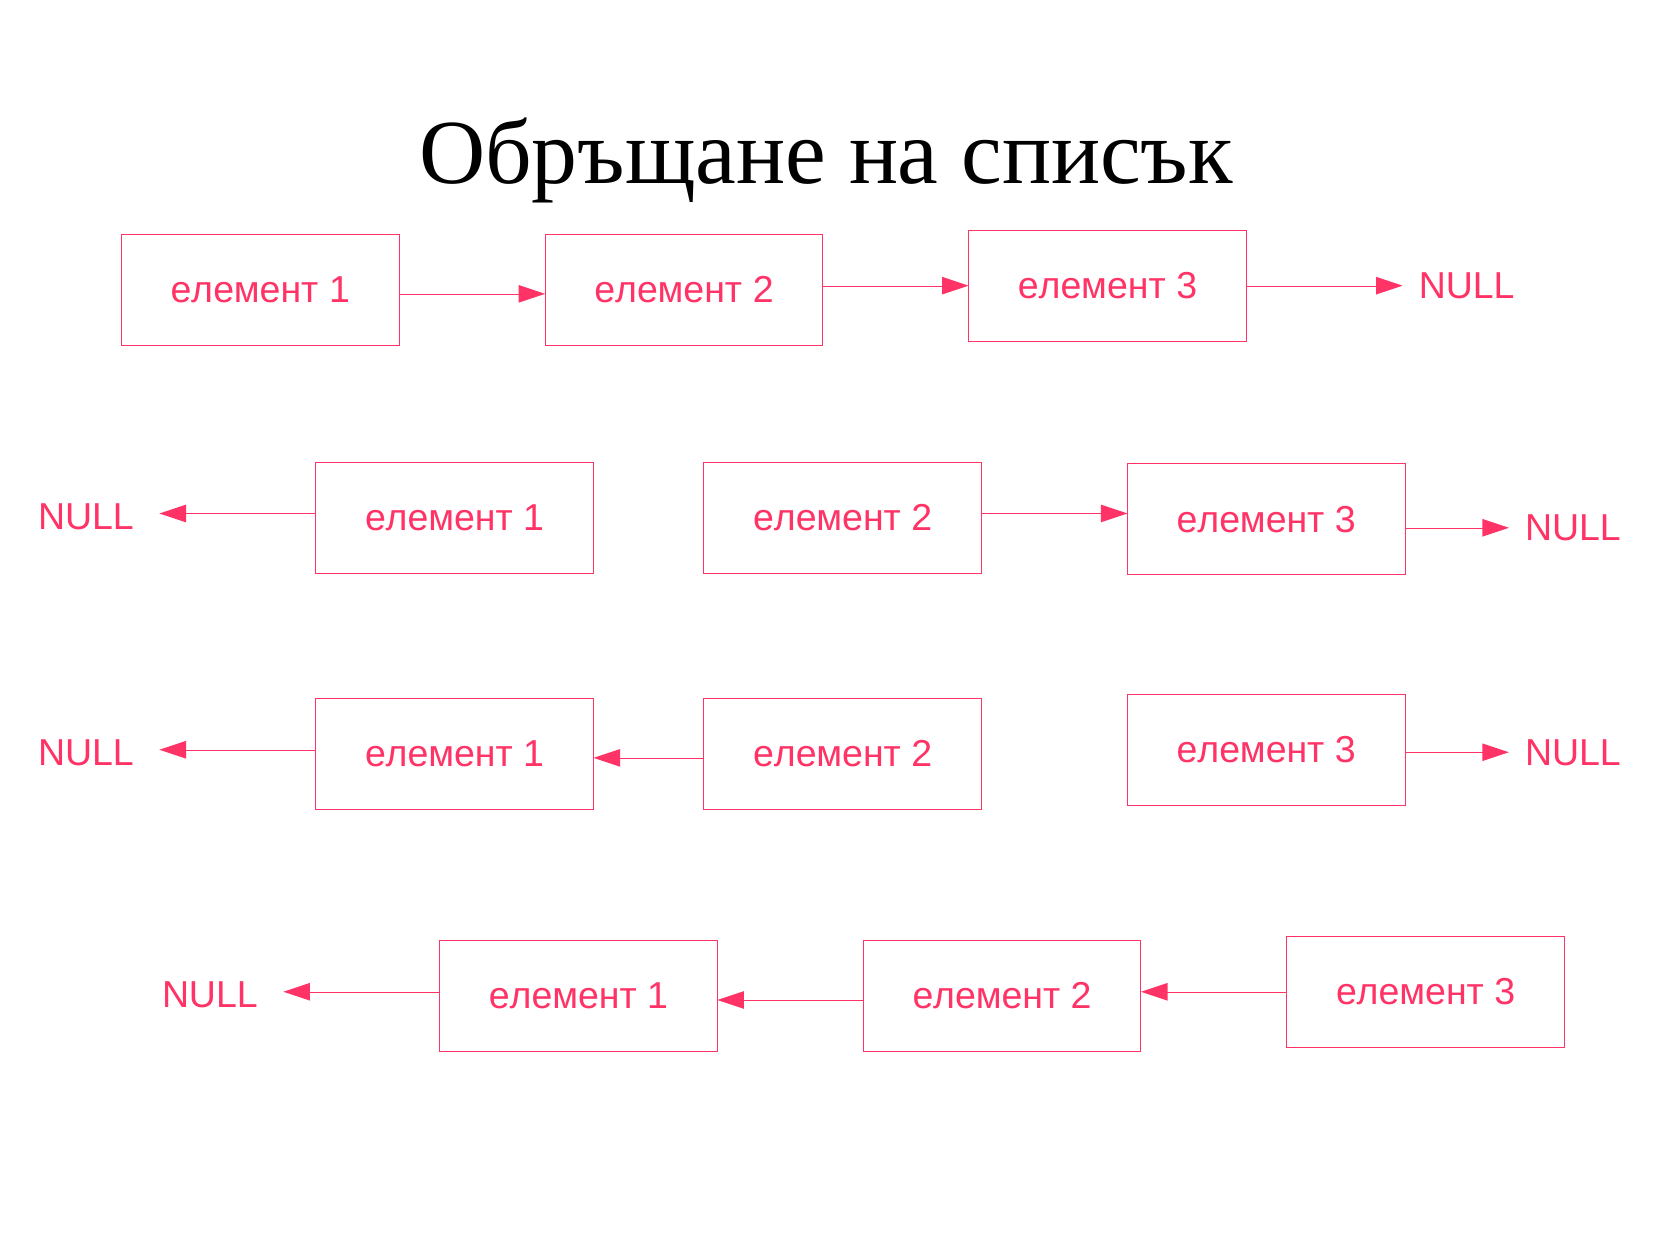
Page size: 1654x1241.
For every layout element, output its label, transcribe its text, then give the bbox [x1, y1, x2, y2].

text_box елемент 1 [439, 940, 718, 1052]
text_box елемент 3 [1127, 694, 1406, 806]
text_box елемент 3 [968, 230, 1247, 342]
text_box NULL [1508, 472, 1638, 584]
text_box eлемент 2 [703, 462, 982, 574]
text_box NULL [145, 938, 274, 1050]
text_box елемент 2 [863, 940, 1141, 1052]
text_box елемент 1 [121, 234, 400, 346]
text_box NULL [1402, 230, 1531, 342]
title Обръщане на списък [82, 49, 1571, 257]
text_box елемент 2 [545, 234, 823, 346]
text_box NULL [21, 460, 150, 572]
text_box eлемент 1 [315, 462, 594, 574]
text_box NULL [1508, 696, 1638, 808]
text_box елемент 1 [315, 698, 594, 810]
text_box елемент 3 [1286, 936, 1565, 1048]
text_box елемент 2 [703, 698, 982, 810]
text_box елемент 3 [1127, 463, 1406, 575]
text_box NULL [21, 696, 150, 808]
